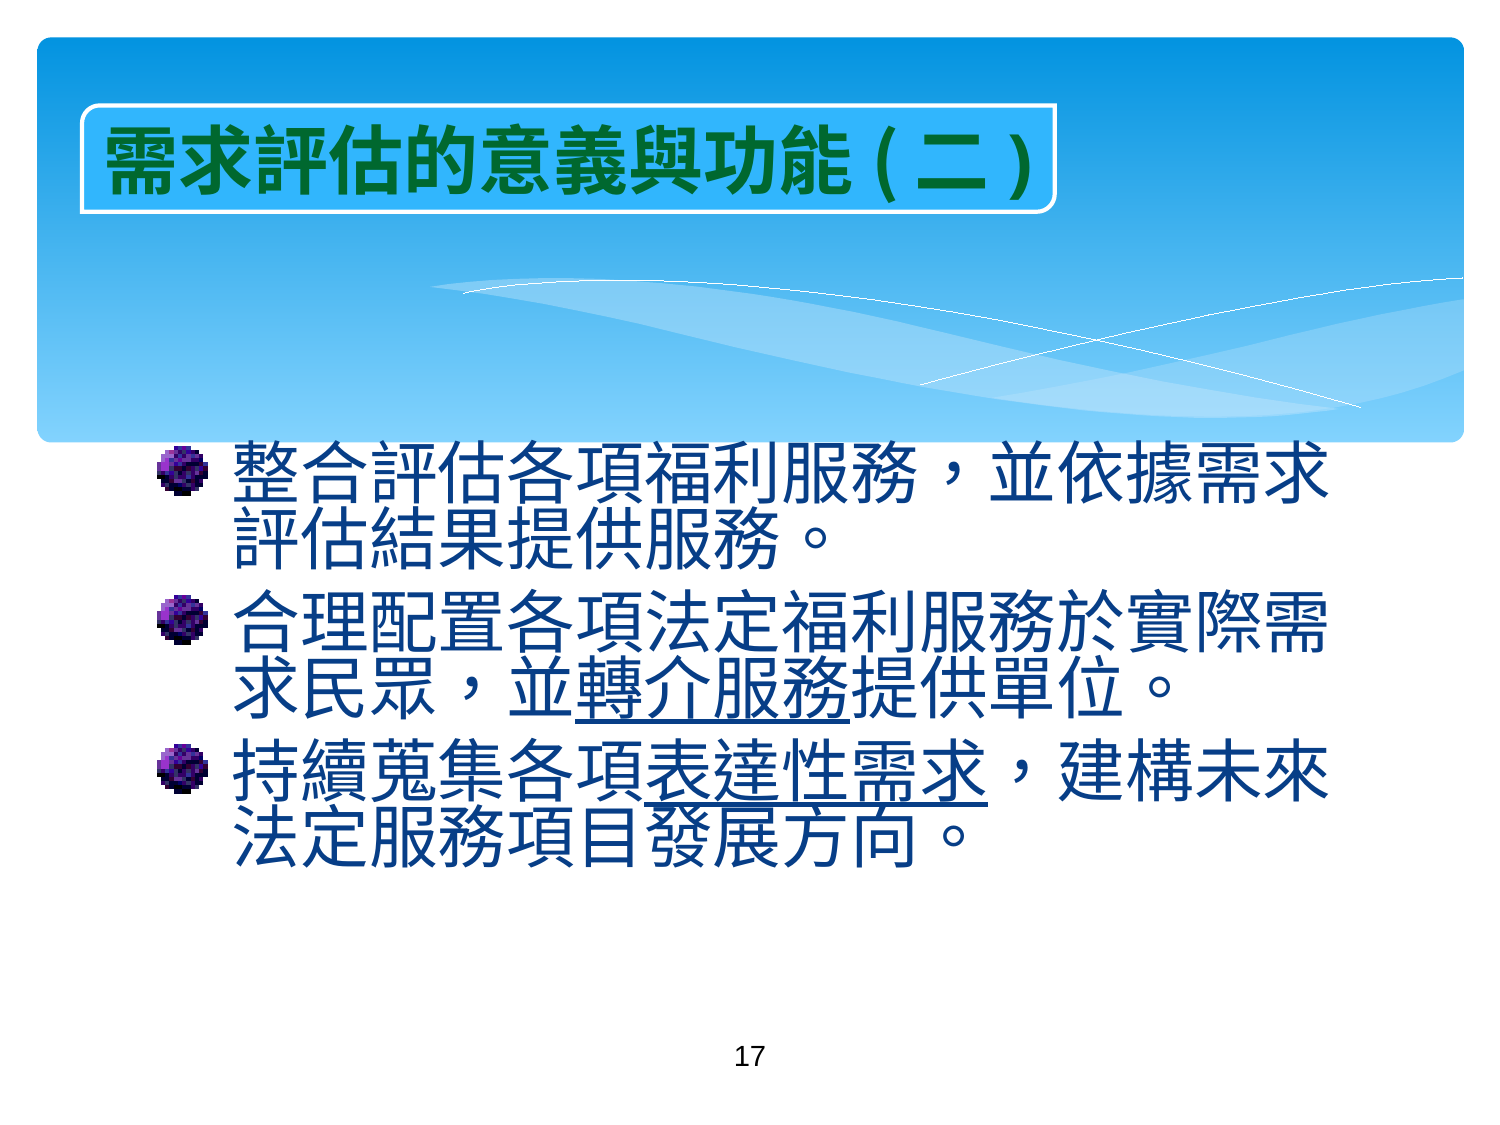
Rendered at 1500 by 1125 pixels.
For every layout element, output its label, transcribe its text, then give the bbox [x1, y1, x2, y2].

list 整合評估各項福利服務，並依據需求評估結果提供服務。 合理配置各項法定福利服務於實際需求民眾，並轉介服務提供單位。 持續蒐集各項表達性需求，建構未來法定服務項目發展方向。 [142, 438, 1359, 1005]
text_box <編號> [654, 1025, 846, 1086]
text_box 需求評估的意義與功能(二) [82, 105, 1055, 212]
